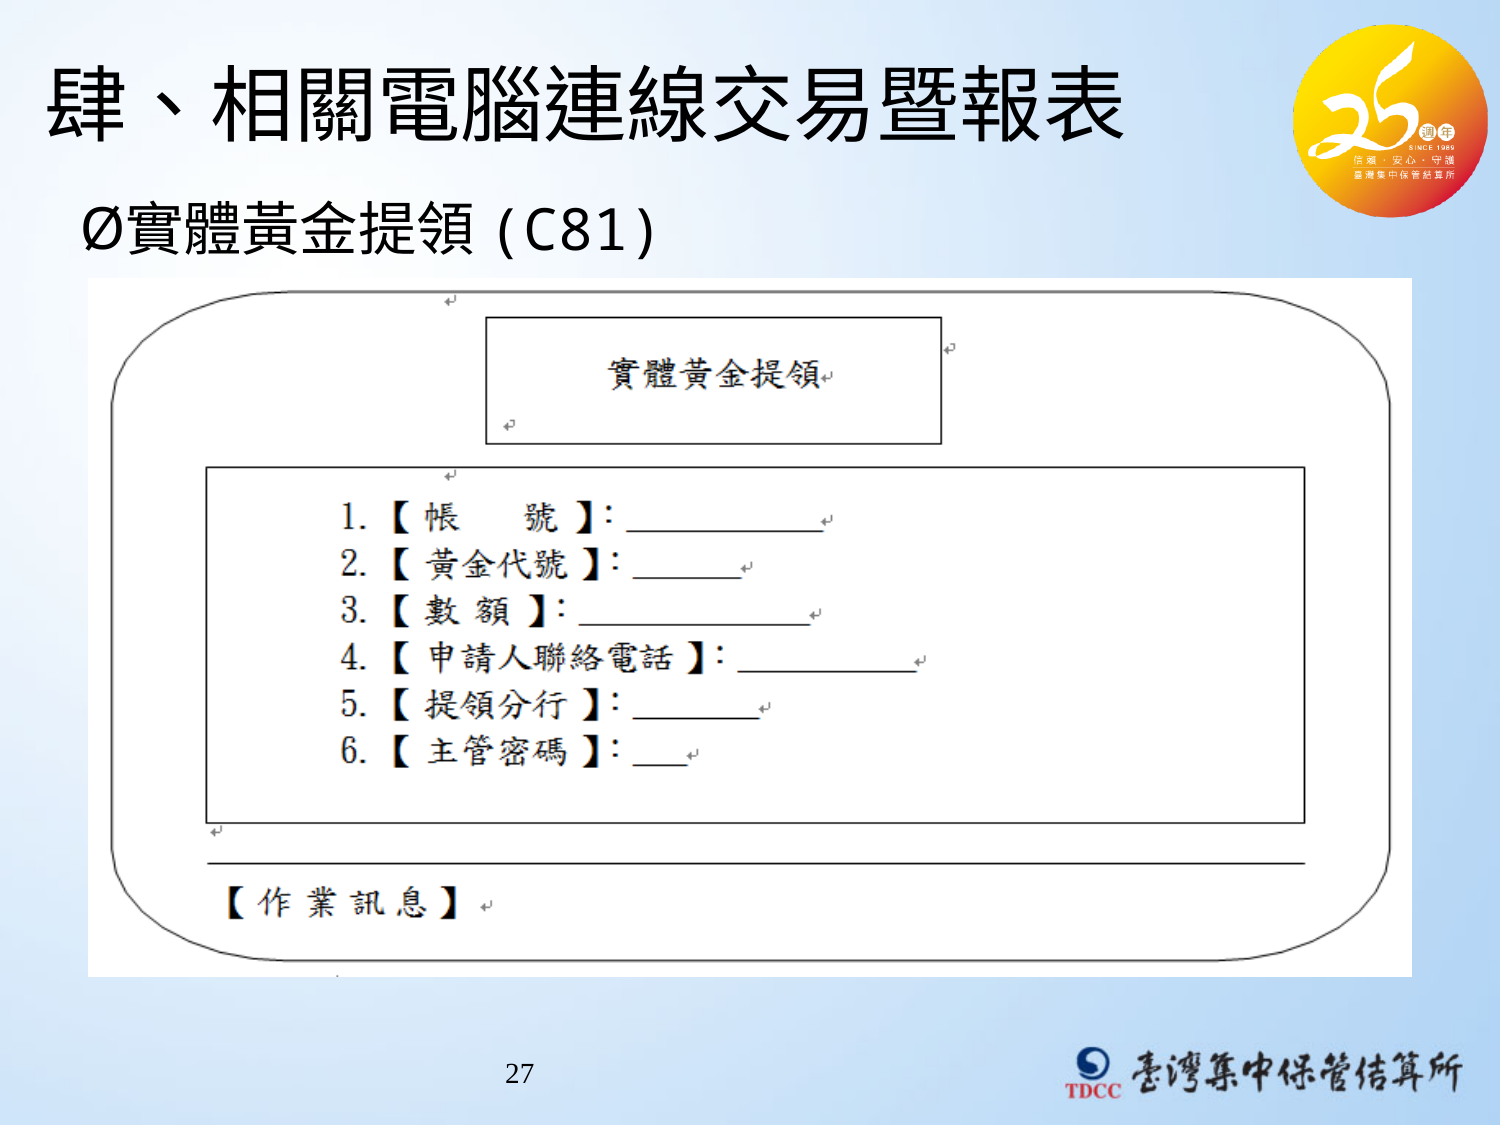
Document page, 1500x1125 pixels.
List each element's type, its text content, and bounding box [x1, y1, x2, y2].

picture [88, 278, 1412, 977]
text_box [490, 1046, 841, 1125]
text_box 實體黃金提領(C81) [64, 184, 869, 270]
title 肆、相關電腦連線交易暨報表 [29, 45, 1426, 173]
